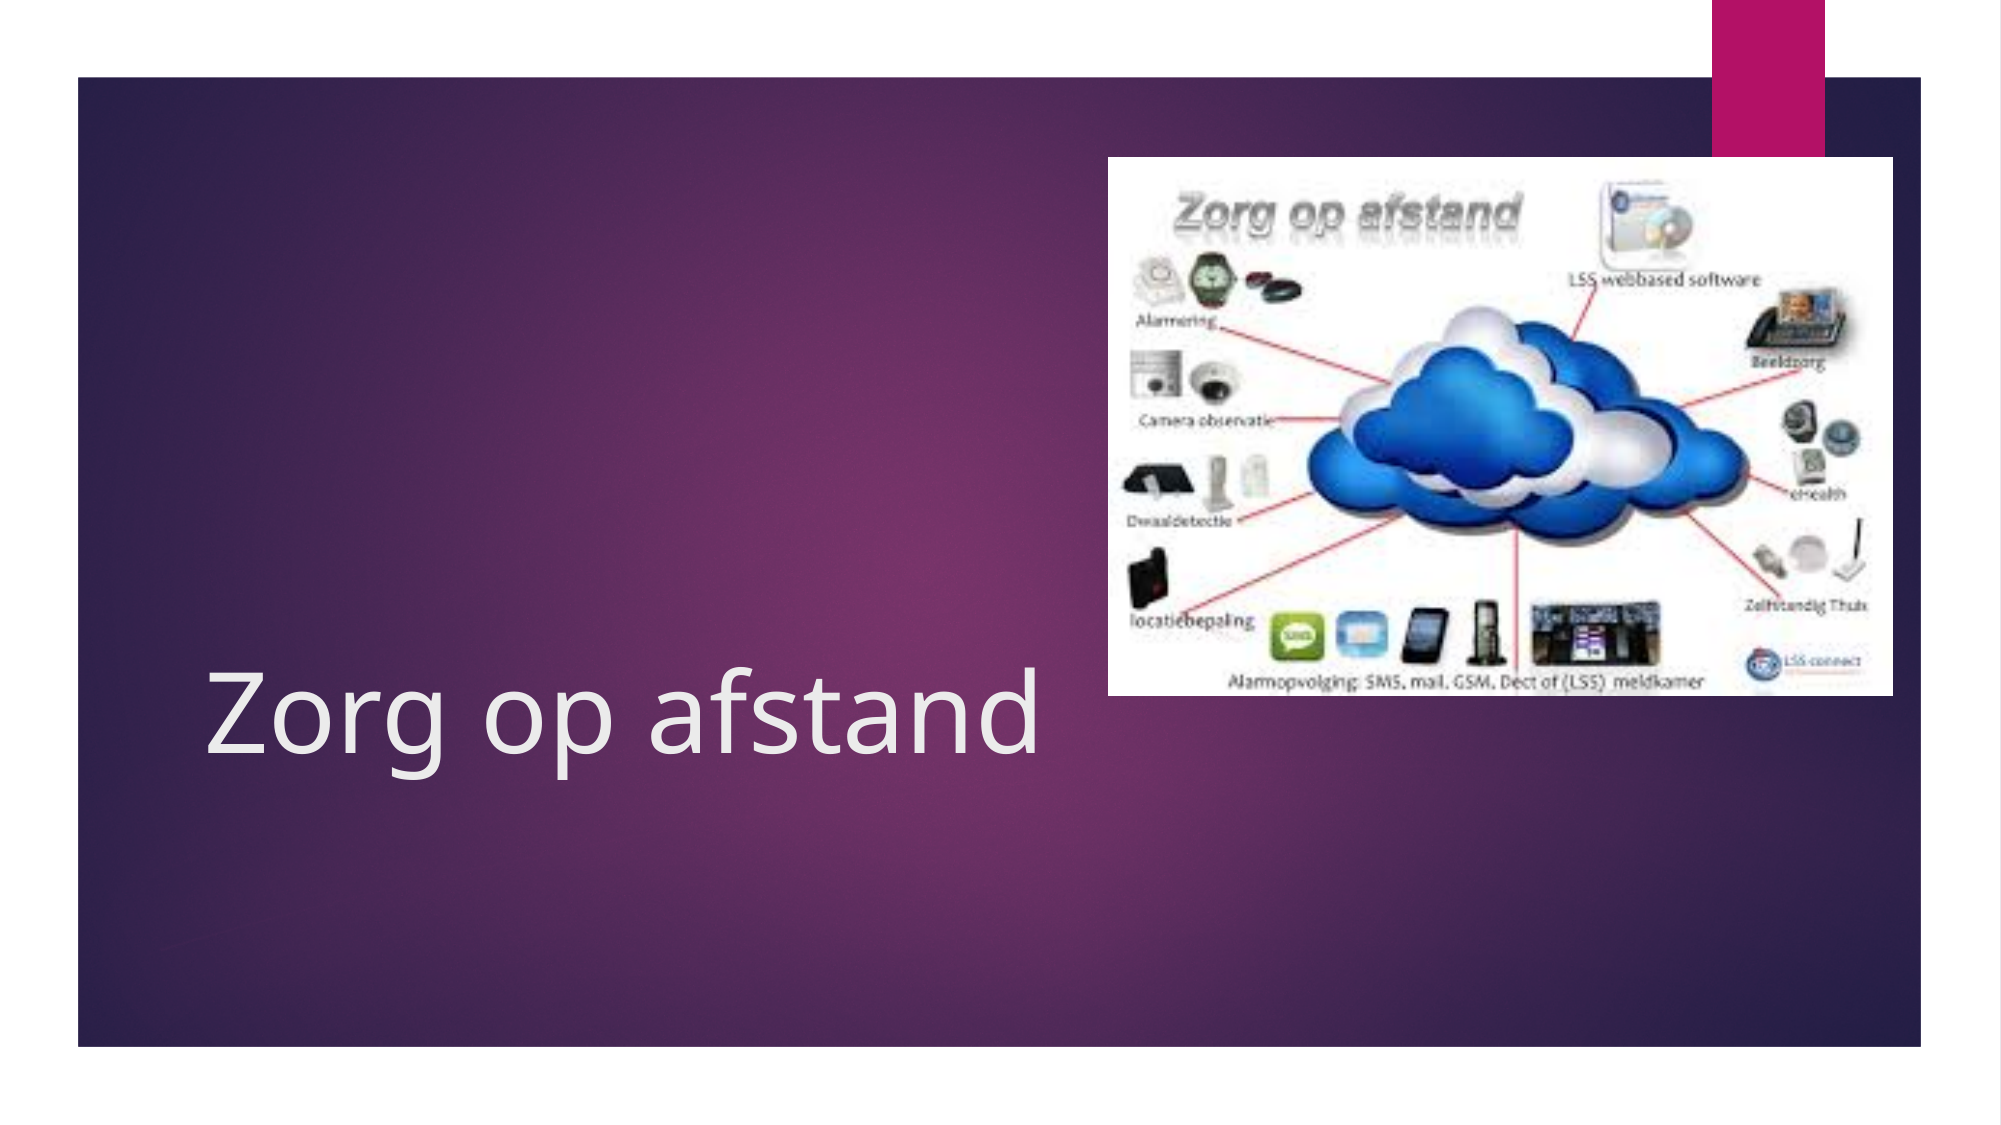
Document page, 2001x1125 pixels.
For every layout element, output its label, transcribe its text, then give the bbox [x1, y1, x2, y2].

title Zorg op afstand [189, 344, 1638, 784]
picture [1108, 157, 1893, 696]
